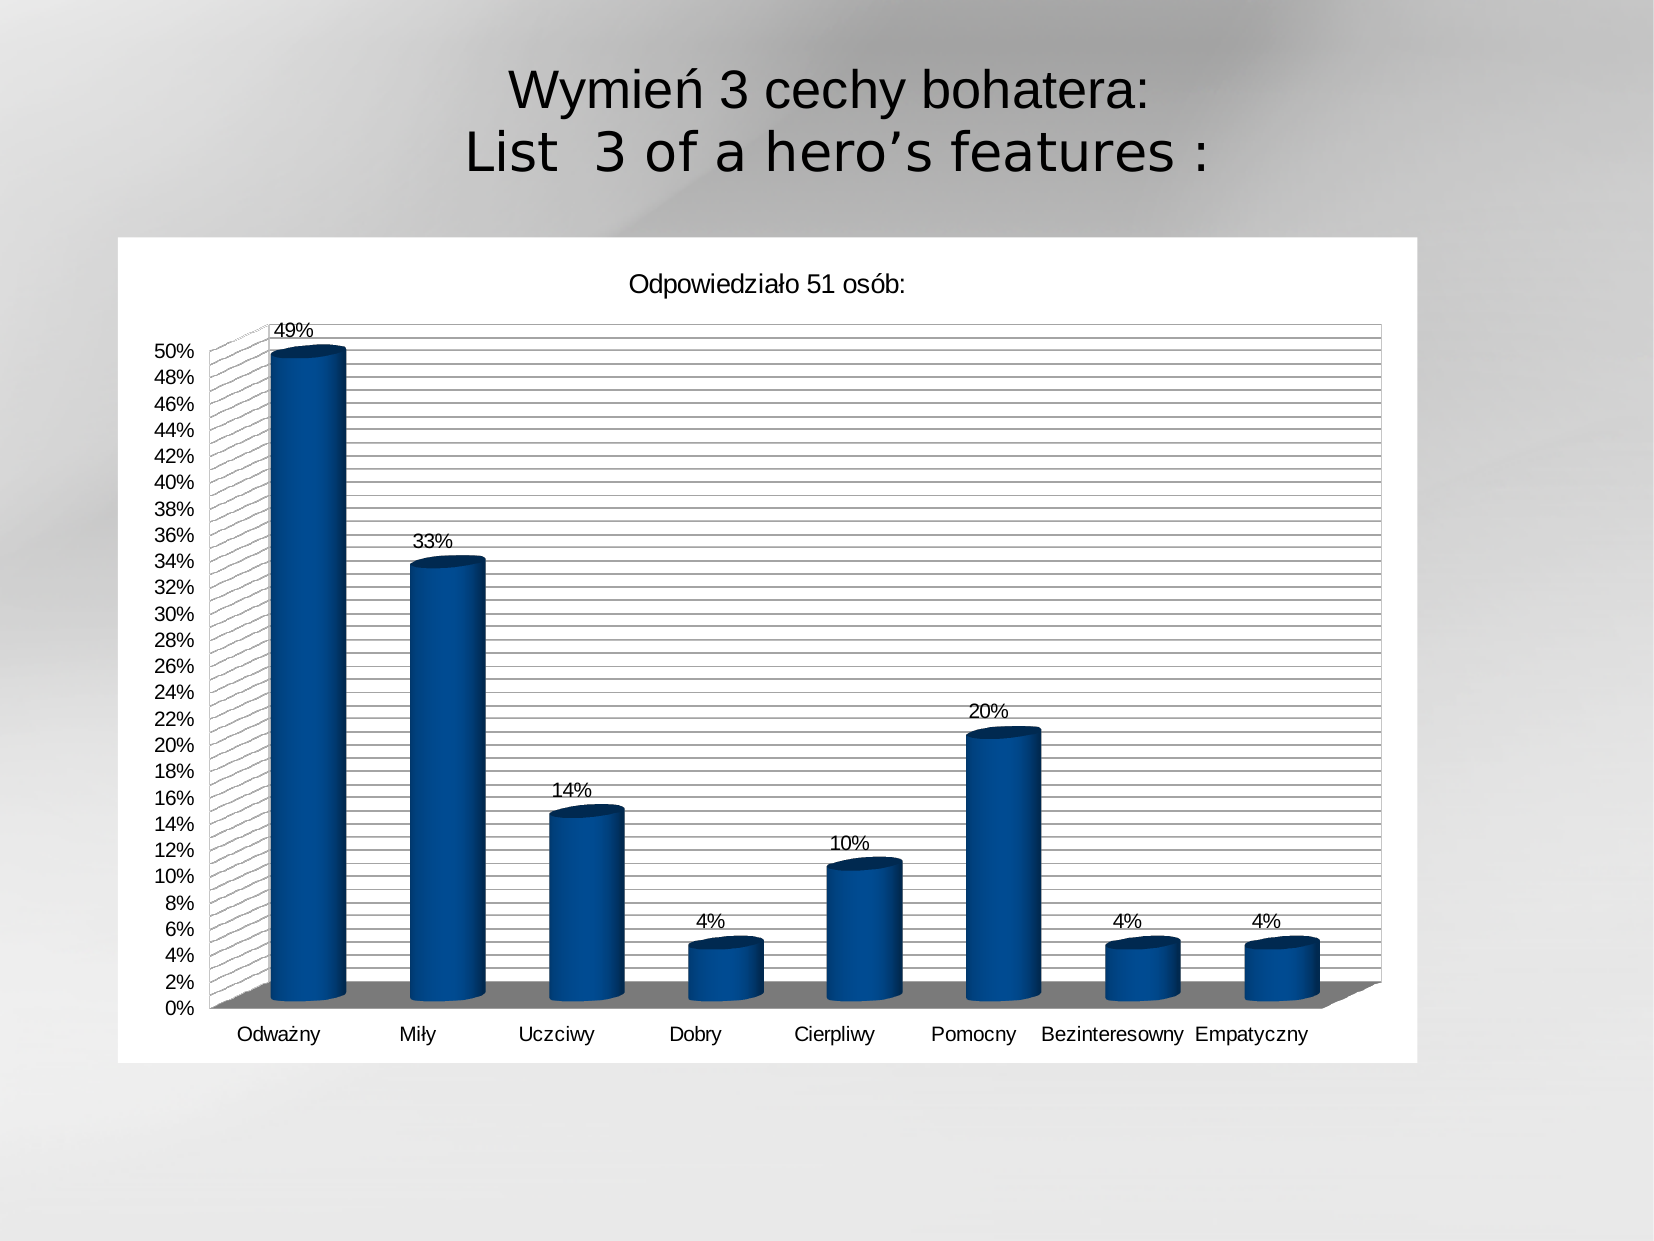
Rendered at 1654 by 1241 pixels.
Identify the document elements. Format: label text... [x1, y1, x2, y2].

picture [0, 0, 1654, 1241]
chart [117, 237, 1418, 1063]
title Wymień 3 cechy bohatera: List 3 of a hero’s features : [47, 17, 1630, 225]
